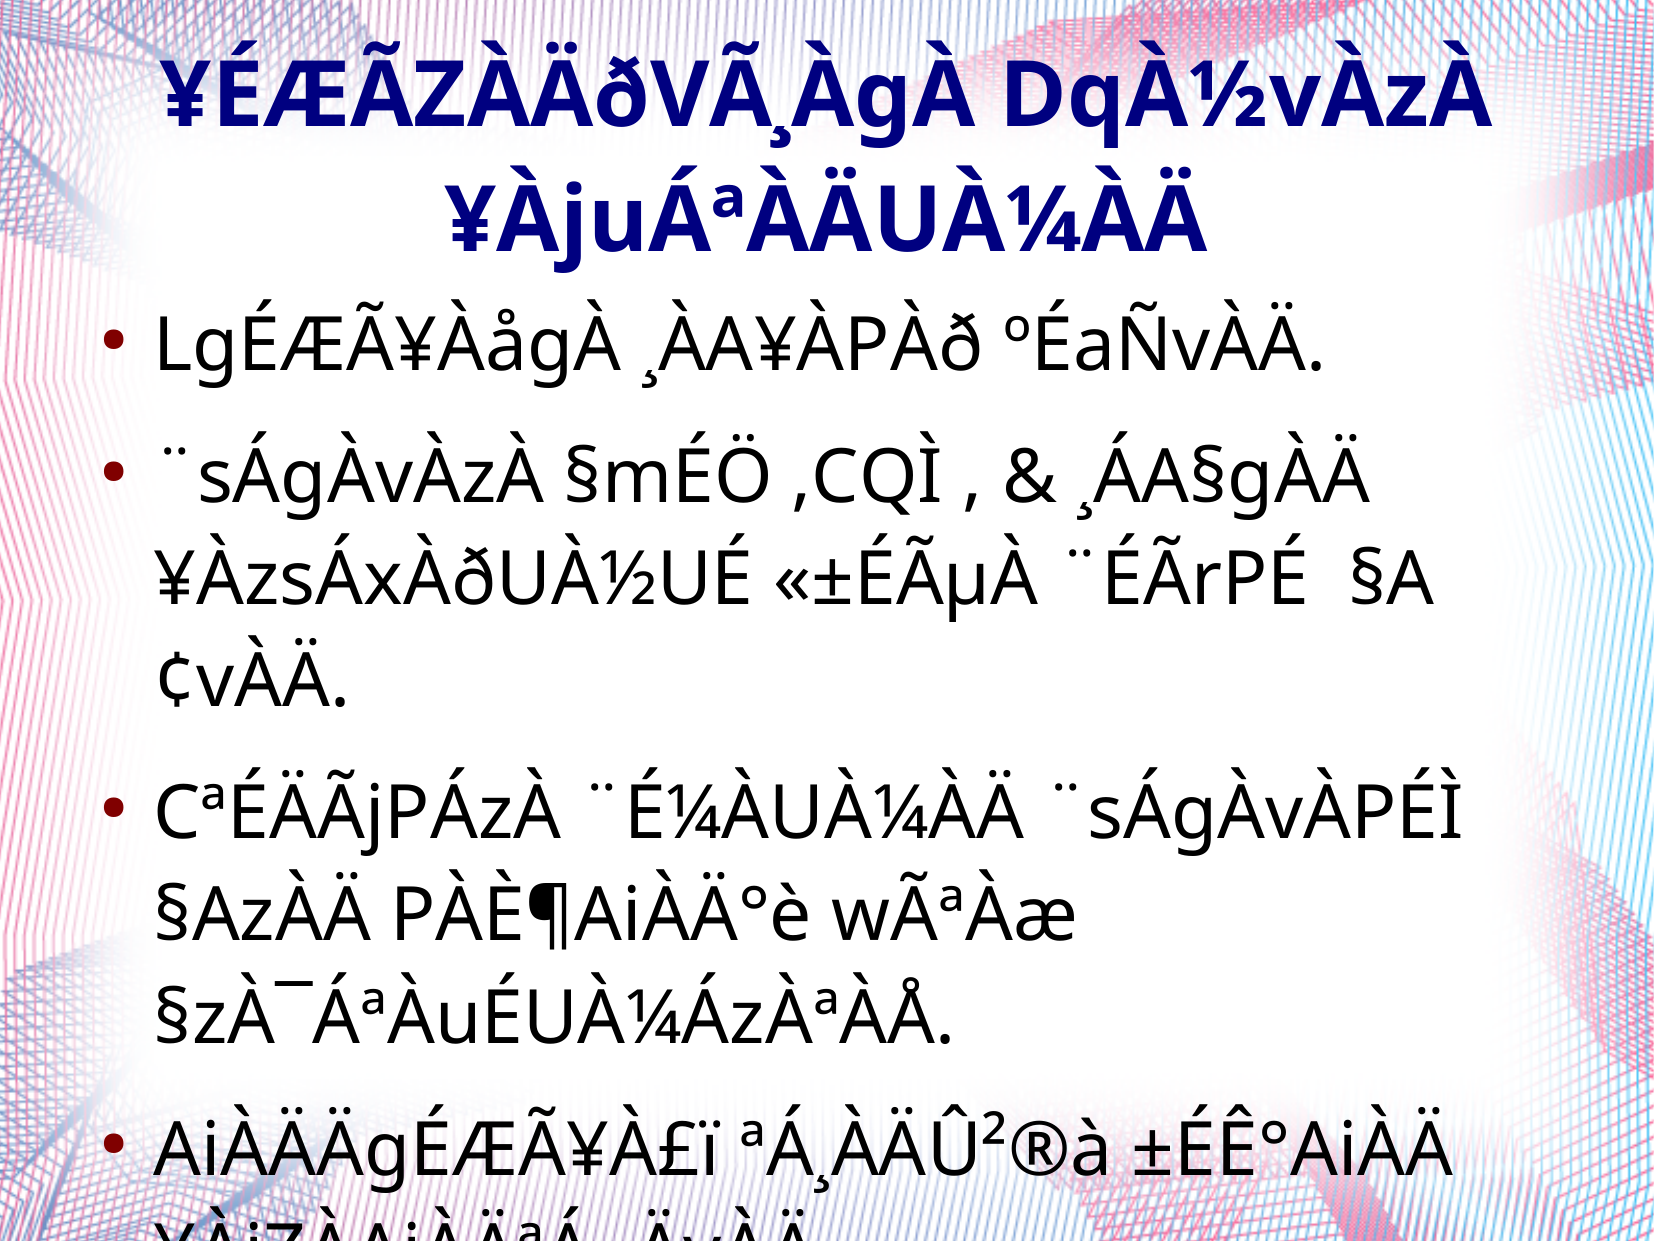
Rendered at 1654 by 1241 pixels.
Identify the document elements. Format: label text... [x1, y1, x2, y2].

picture [656, 1232, 662, 1241]
picture [524, 1236, 535, 1241]
list LgÉÆÃ¥ÀågÀ ¸ÀA¥ÀPÀð ºÉaÑvÀÄ. ¨sÁgÀvÀzÀ §mÉÖ ,CQÌ , & ¸ÁA§gÀÄ ¥ÀzsÁxÀðUÀ½UÉ «±ÉÃµÀ ¨ÉÃrPÉ §A¢vÀÄ. CªÉÄÃjPÁzÀ ¨É¼ÀUÀ¼ÀÄ ¨sÁgÀvÀPÉÌ §AzÀÄ PÀÈ¶AiÀÄ°è wÃªÀæ §zÀ¯ÁªÀuÉUÀ¼ÁzÀªÀÅ. AiÀÄÄgÉÆÃ¥À£ï ªÁ¸ÀÄÛ²®à ±ÉÊ°AiÀÄ ¥ÀjZÀAiÀÄªÁ¬ÄvÀÄ. ¨sÁgÀvÀPÉÌ 1556 gÀ°è ªÉÆzÀ®Ä ªÀÄÄzÀætAiÀÄAvÀæ EªÀjAzÁV UÉÆÃªÉUÉ §AvÀÄ. [82, 290, 1571, 1094]
picture [0, 0, 1654, 1241]
picture [327, 1232, 333, 1241]
picture [442, 1232, 448, 1241]
picture [375, 1232, 381, 1241]
title ¥ÉÆÃZÀÄðVÃ¸ÀgÀ DqÀ½vÀzÀ ¥ÀjuÁªÀÄUÀ¼ÀÄ [82, 56, 1571, 250]
picture [217, 1232, 223, 1241]
picture [565, 1232, 571, 1241]
picture [742, 1232, 748, 1241]
picture [790, 1232, 796, 1241]
picture [490, 1232, 496, 1241]
